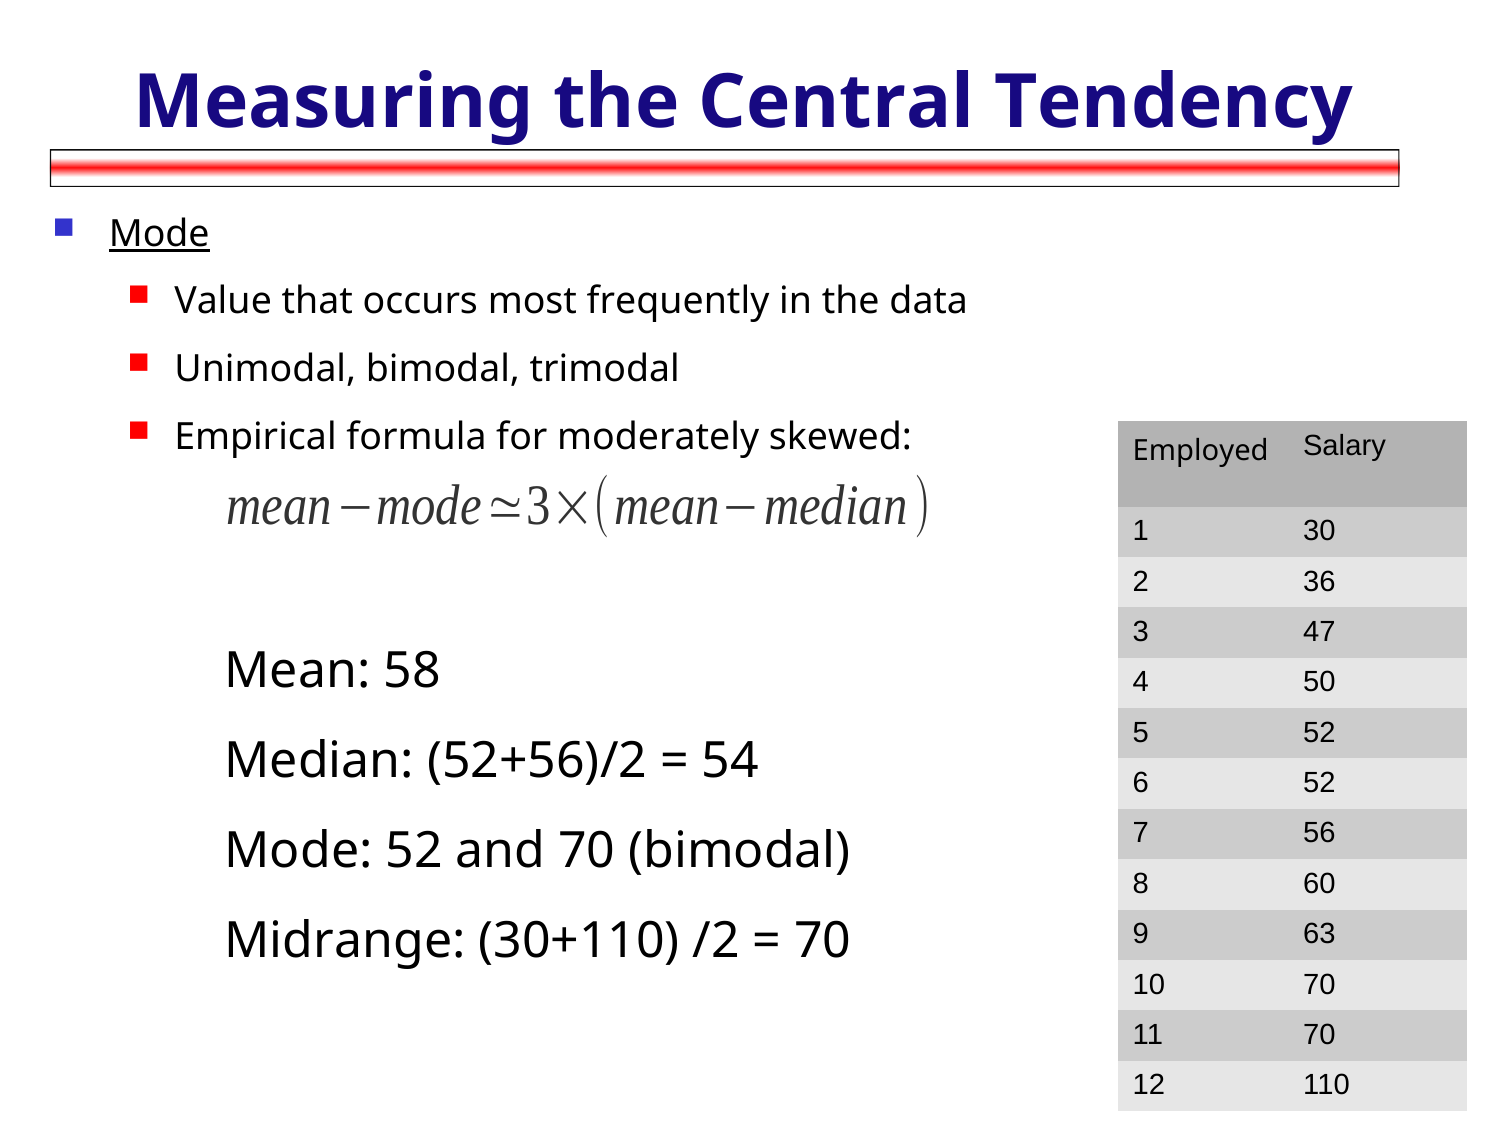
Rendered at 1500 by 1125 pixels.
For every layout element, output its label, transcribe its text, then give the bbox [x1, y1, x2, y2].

table_cell 5 [1118, 708, 1288, 758]
title Measuring the Central Tendency [24, 44, 1463, 150]
chart [214, 470, 946, 540]
text_box Midrange: (30+110) /2 = 70 [210, 900, 1051, 975]
text_box Mode: 52 and 70 (bimodal) [210, 810, 1051, 885]
table_cell 70 [1288, 960, 1467, 1010]
table_cell 3 [1118, 607, 1288, 658]
table_header Salary [1288, 421, 1467, 507]
table_cell 6 [1118, 758, 1288, 809]
text_box Median: (52+56)/2 = 54 [210, 720, 856, 796]
table_cell 50 [1288, 658, 1467, 708]
table_cell 63 [1288, 910, 1467, 960]
table_cell 30 [1288, 507, 1467, 557]
table_cell 1 [1118, 507, 1288, 557]
table_cell 52 [1288, 758, 1467, 809]
table_cell 11 [1118, 1010, 1288, 1061]
list Mode Value that occurs most frequently in the data Unimodal, bimodal, trimodal Empirical formula for moderately skewed: [37, 187, 1101, 1013]
table_cell 110 [1288, 1061, 1467, 1111]
table_cell 2 [1118, 557, 1288, 607]
table_cell 47 [1288, 607, 1467, 658]
table_cell 8 [1118, 859, 1288, 910]
table_cell 7 [1118, 809, 1288, 859]
table_cell 12 [1118, 1061, 1288, 1111]
table_cell 56 [1288, 809, 1467, 859]
table_cell 9 [1118, 910, 1288, 960]
table_cell 36 [1288, 557, 1467, 607]
text_box Mean: 58 [210, 630, 856, 705]
table_cell 4 [1118, 658, 1288, 708]
table_cell 70 [1288, 1010, 1467, 1061]
table_cell 52 [1288, 708, 1467, 758]
table_cell 10 [1118, 960, 1288, 1010]
table_header Employed [1118, 421, 1288, 507]
table_cell 60 [1288, 859, 1467, 910]
